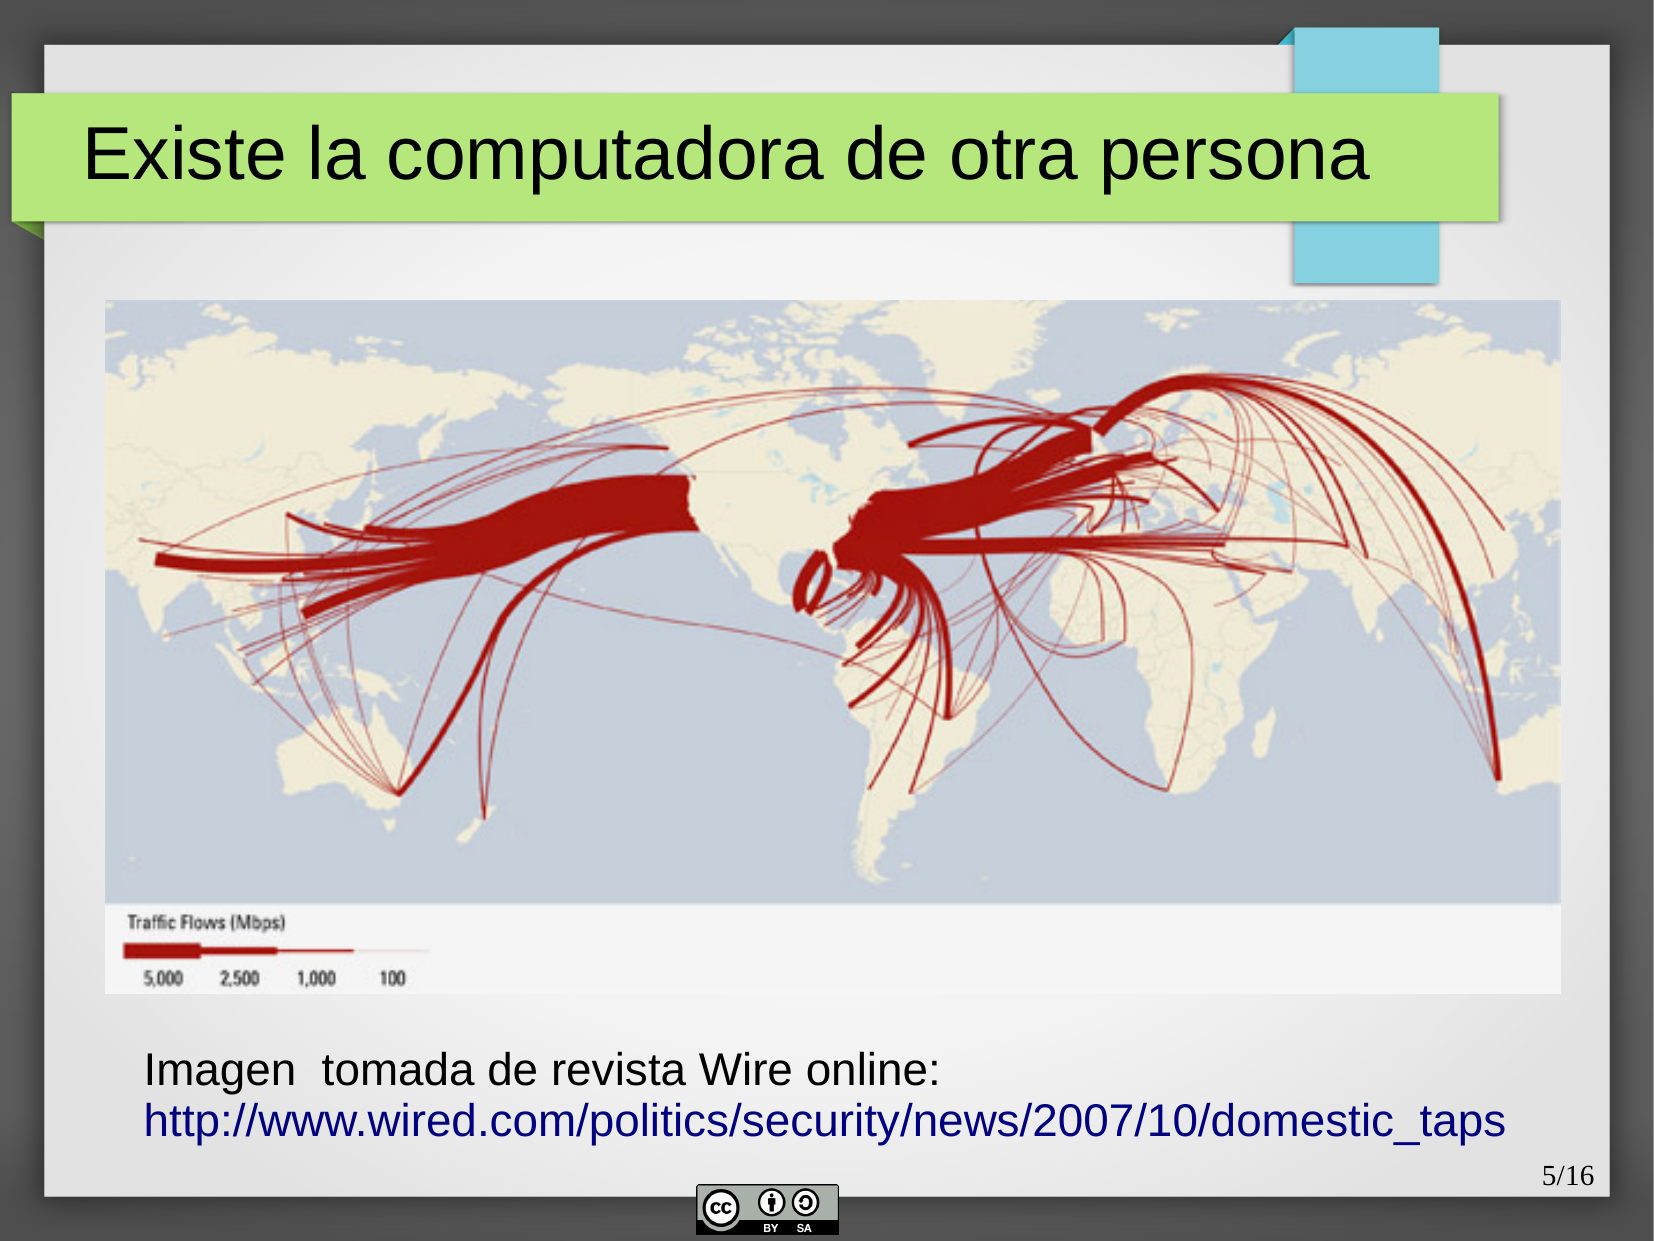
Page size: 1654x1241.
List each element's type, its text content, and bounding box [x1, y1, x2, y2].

title Existe la computadora de otra persona [82, 69, 1465, 238]
picture [0, 0, 1654, 1241]
text_box Imagen tomada de revista Wire online: http://www.wired.com/politics/security/news/2007/10/domestic_taps [128, 1036, 1559, 1205]
